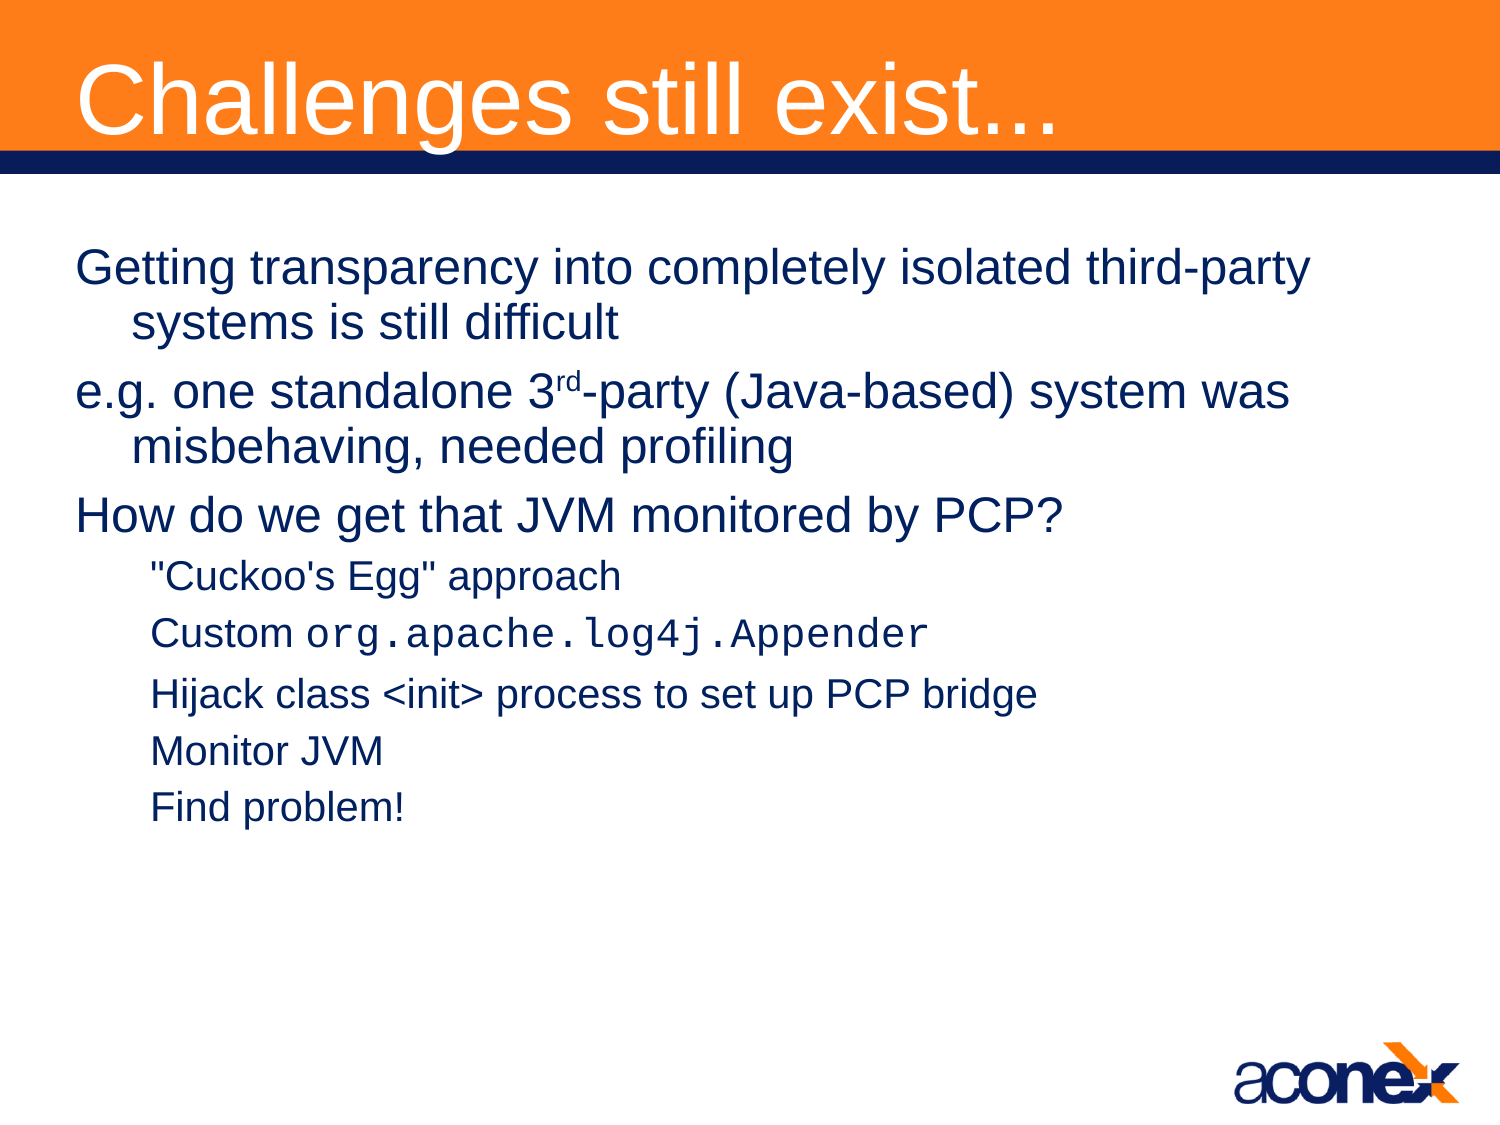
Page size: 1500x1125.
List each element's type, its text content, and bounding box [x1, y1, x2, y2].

title Challenges still exist... [75, 30, 1426, 169]
list Getting transparency into completely isolated third-party systems is still difficult e.g. one standalone 3rd-party (Java-based) system was misbehaving, needed profiling How do we get that JVM monitored by PCP? "Cuckoo's Egg" approach Custom org.apache.log4j.Appender Hijack class <init> process to set up PCP bridge Monitor JVM Find problem! [75, 238, 1426, 967]
picture [1234, 1042, 1460, 1104]
